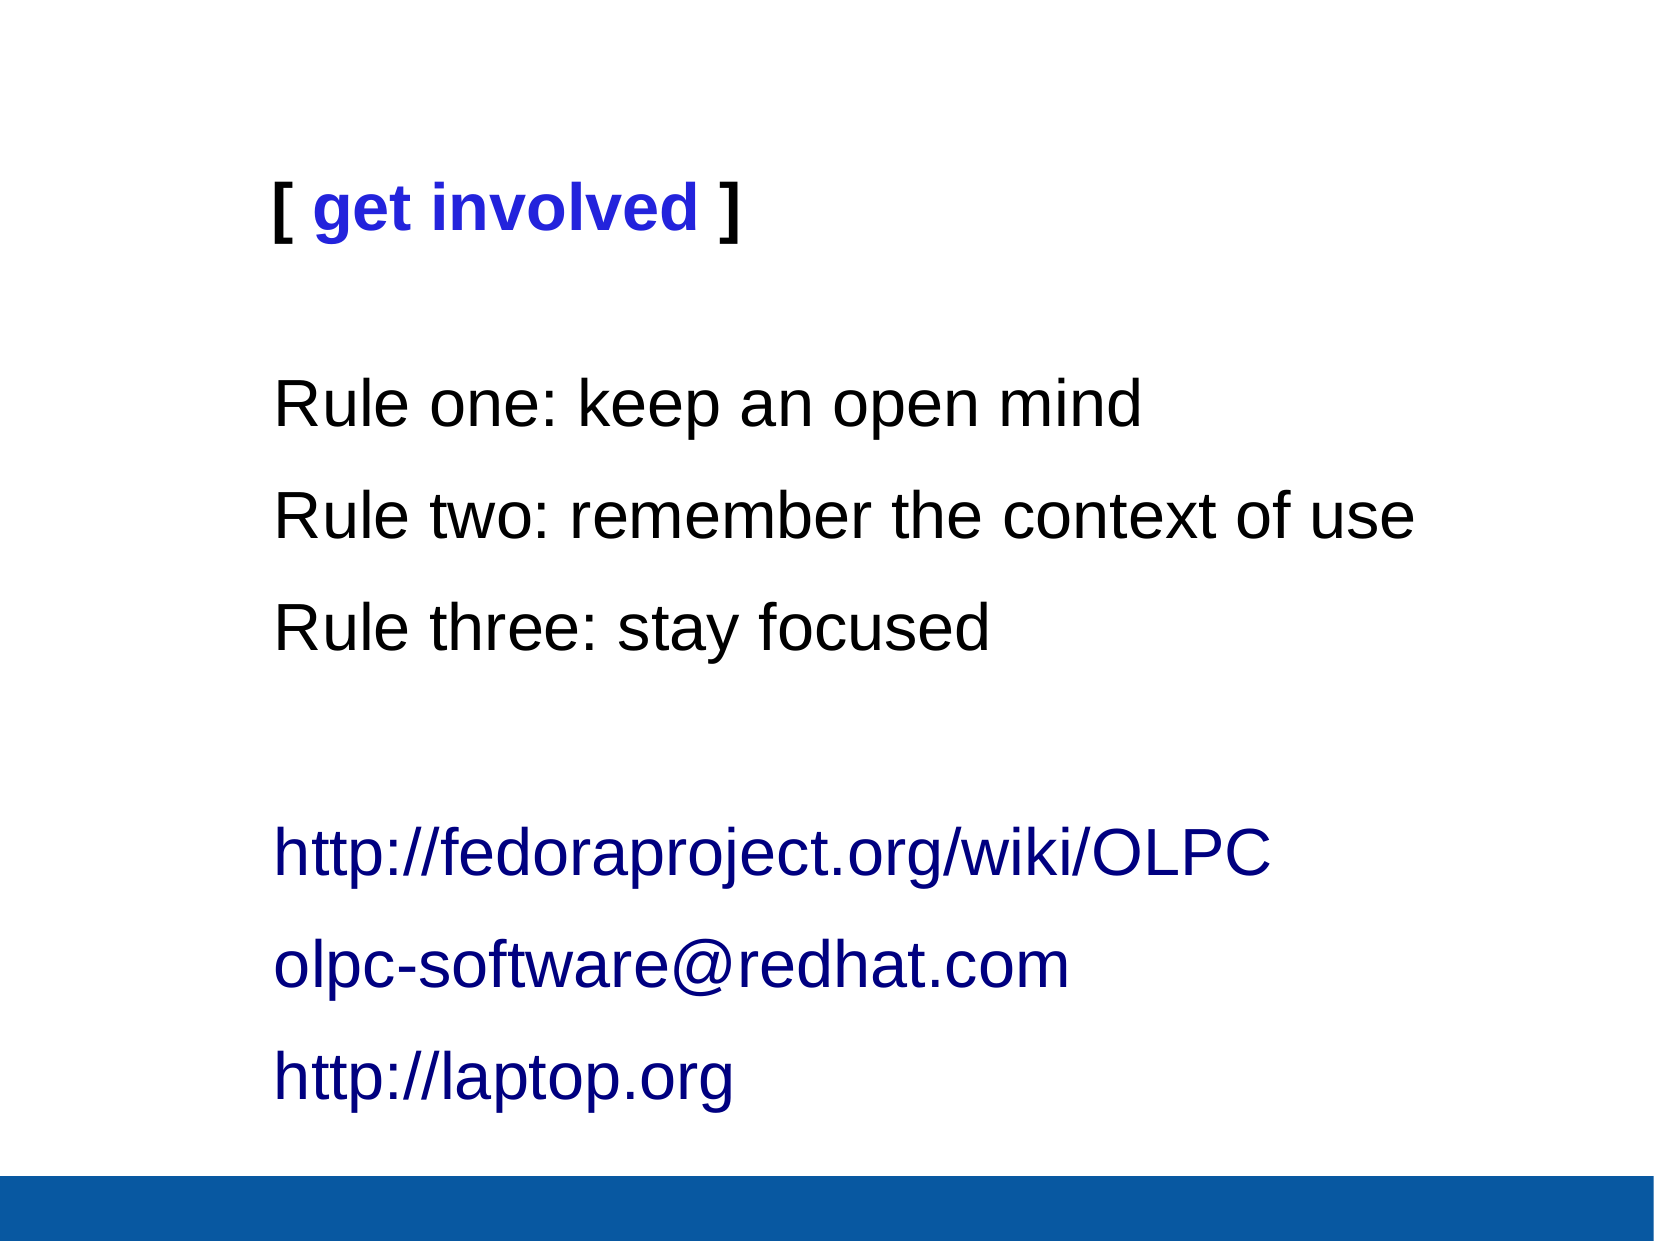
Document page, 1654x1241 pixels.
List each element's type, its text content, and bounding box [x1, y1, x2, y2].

text_box [ get involved ] [271, 169, 743, 245]
text_box Rule one: keep an open mind Rule two: remember the context of use Rule three: stay focused http://fedoraproject.org/wiki/OLPC olpc-software@redhat.com http://laptop.org [273, 328, 1423, 1077]
picture [0, 1176, 1654, 1241]
